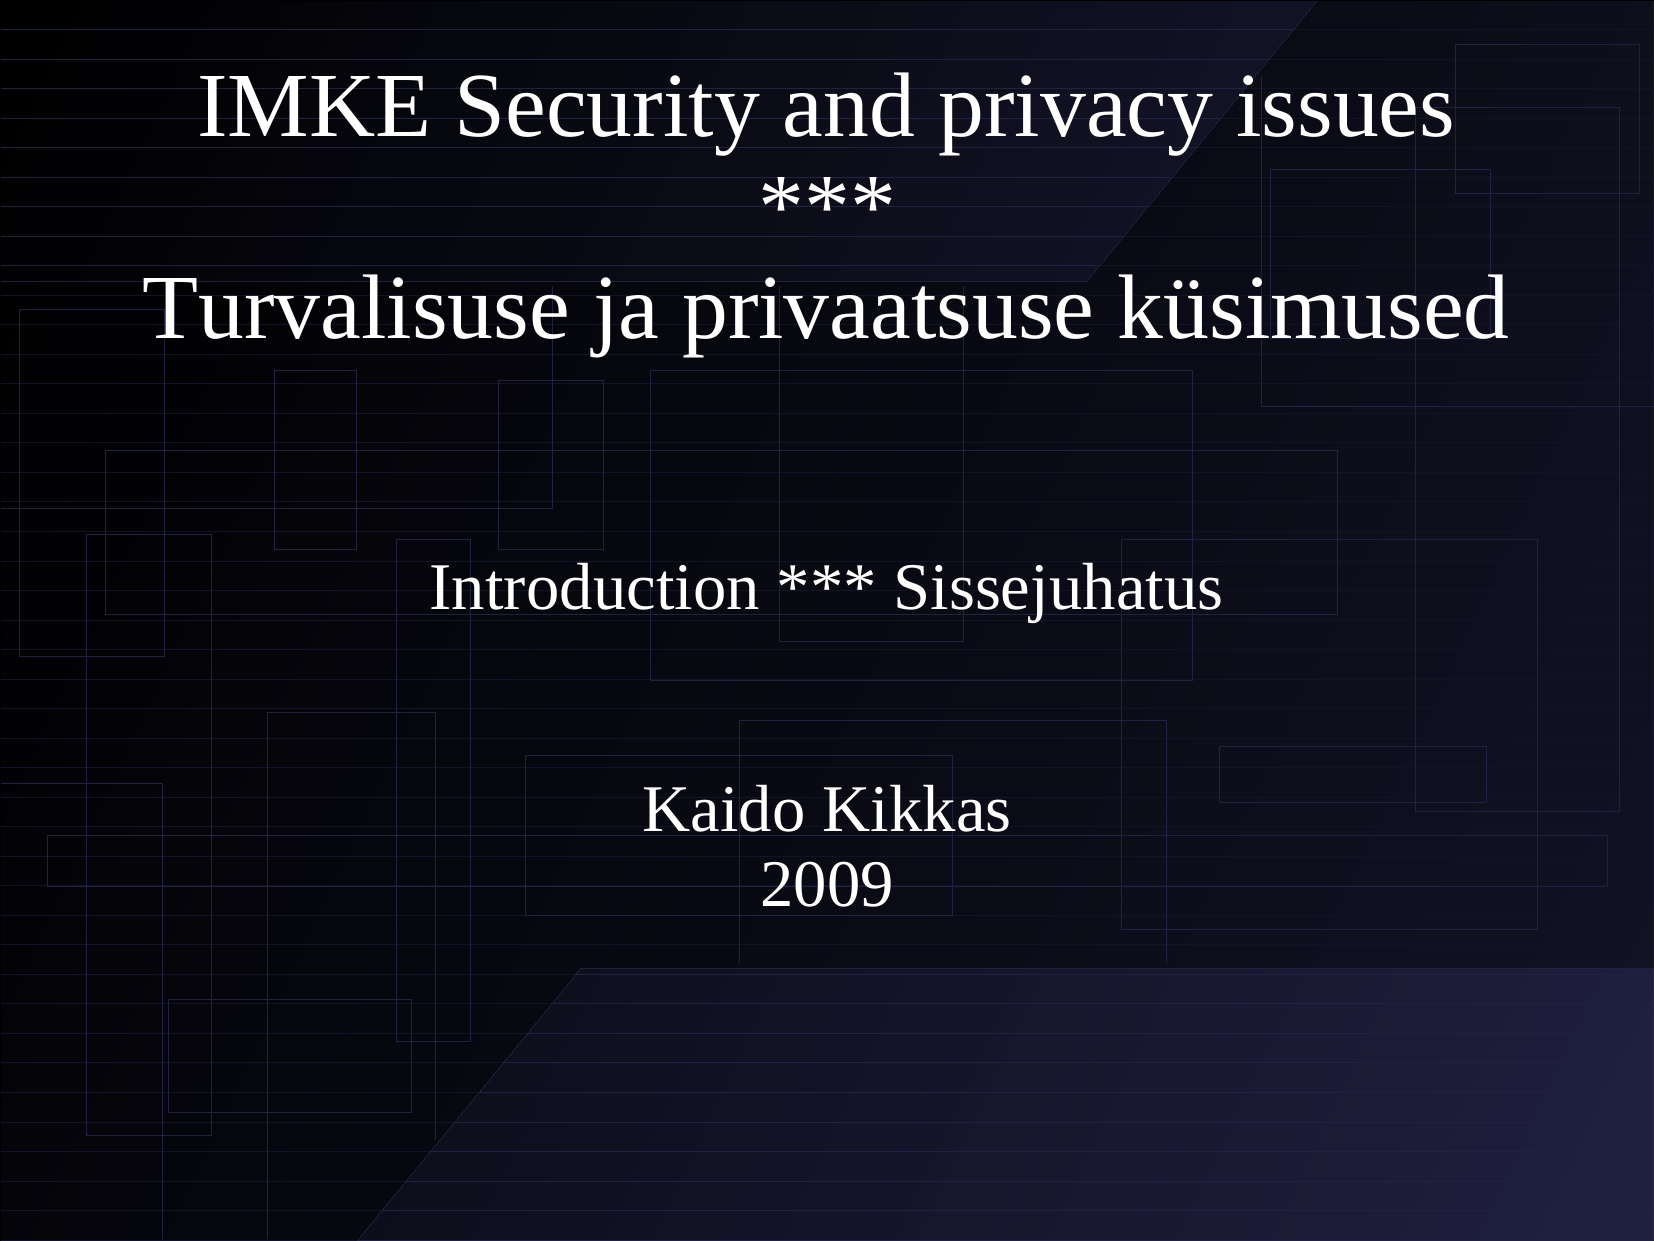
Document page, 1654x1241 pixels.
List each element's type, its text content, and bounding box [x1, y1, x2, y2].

title IMKE Security and privacy issues *** Turvalisuse ja privaatsuse küsimused [121, 54, 1534, 344]
subtitle Introduction *** Sissejuhatus Kaido Kikkas 2009 [121, 344, 1534, 1127]
